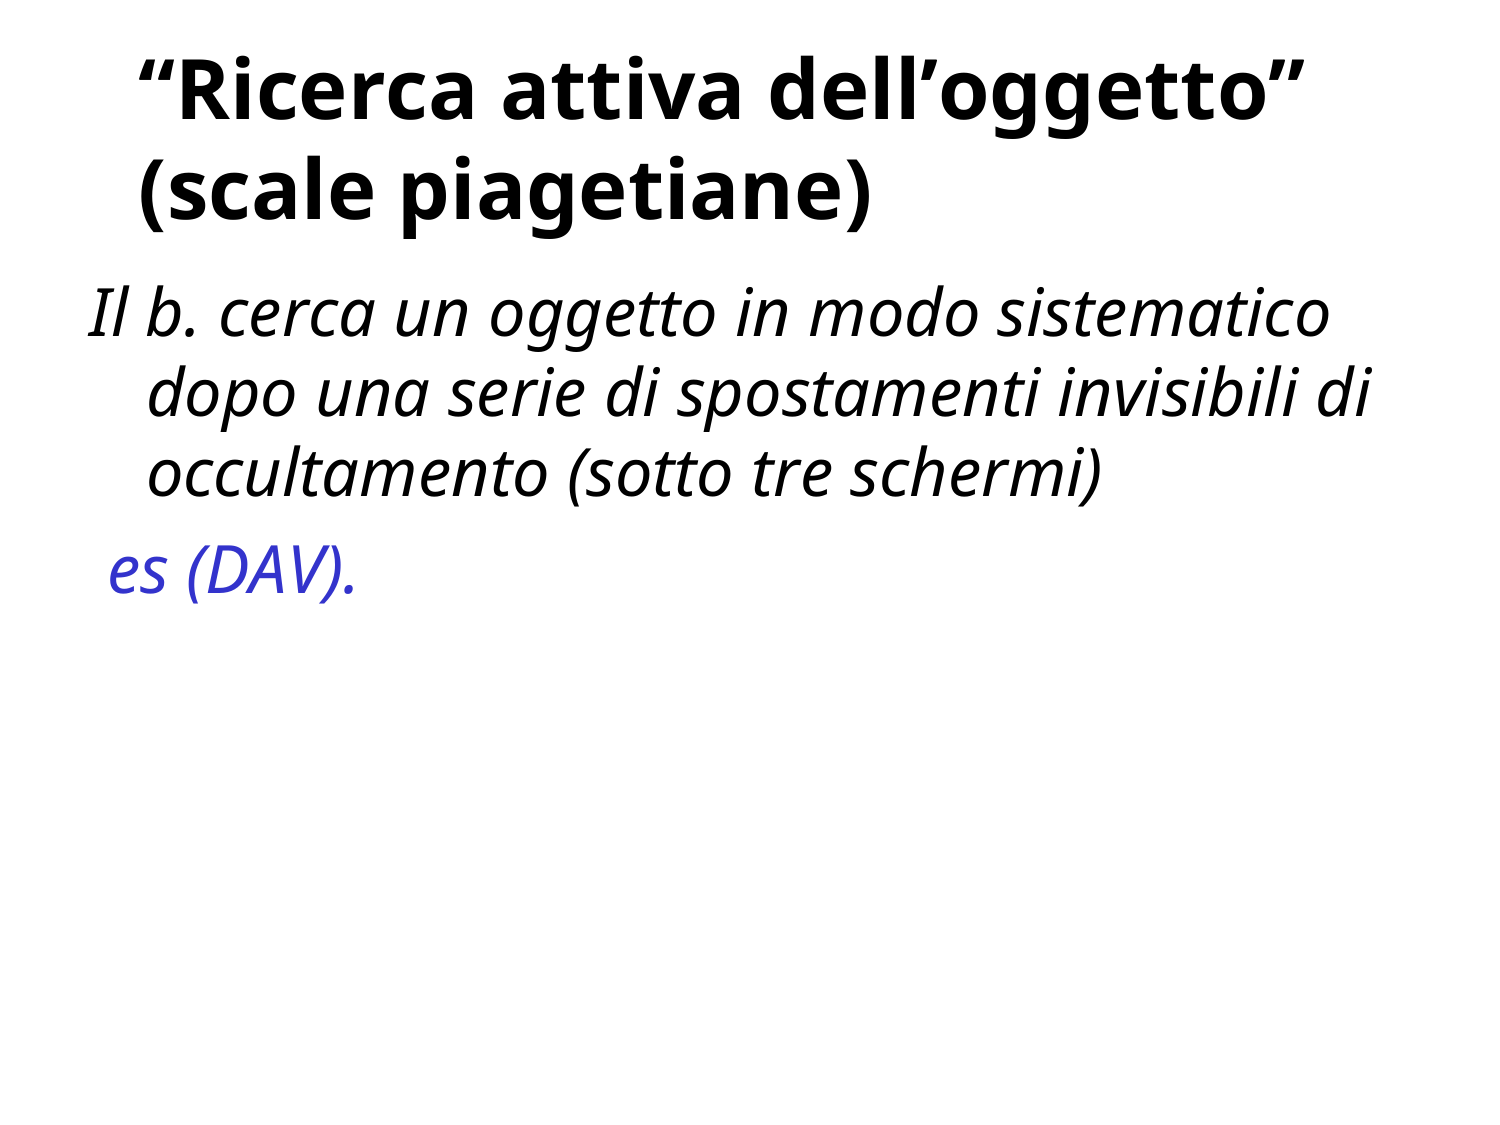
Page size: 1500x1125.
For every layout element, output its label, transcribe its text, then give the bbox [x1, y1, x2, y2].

title “Ricerca attiva dell’oggetto” (scale piagetiane) [123, 28, 1343, 244]
list Il b. cerca un oggetto in modo sistematico dopo una serie di spostamenti invisibili di occultamento (sotto tre schermi) es (DAV). [75, 262, 1426, 1006]
